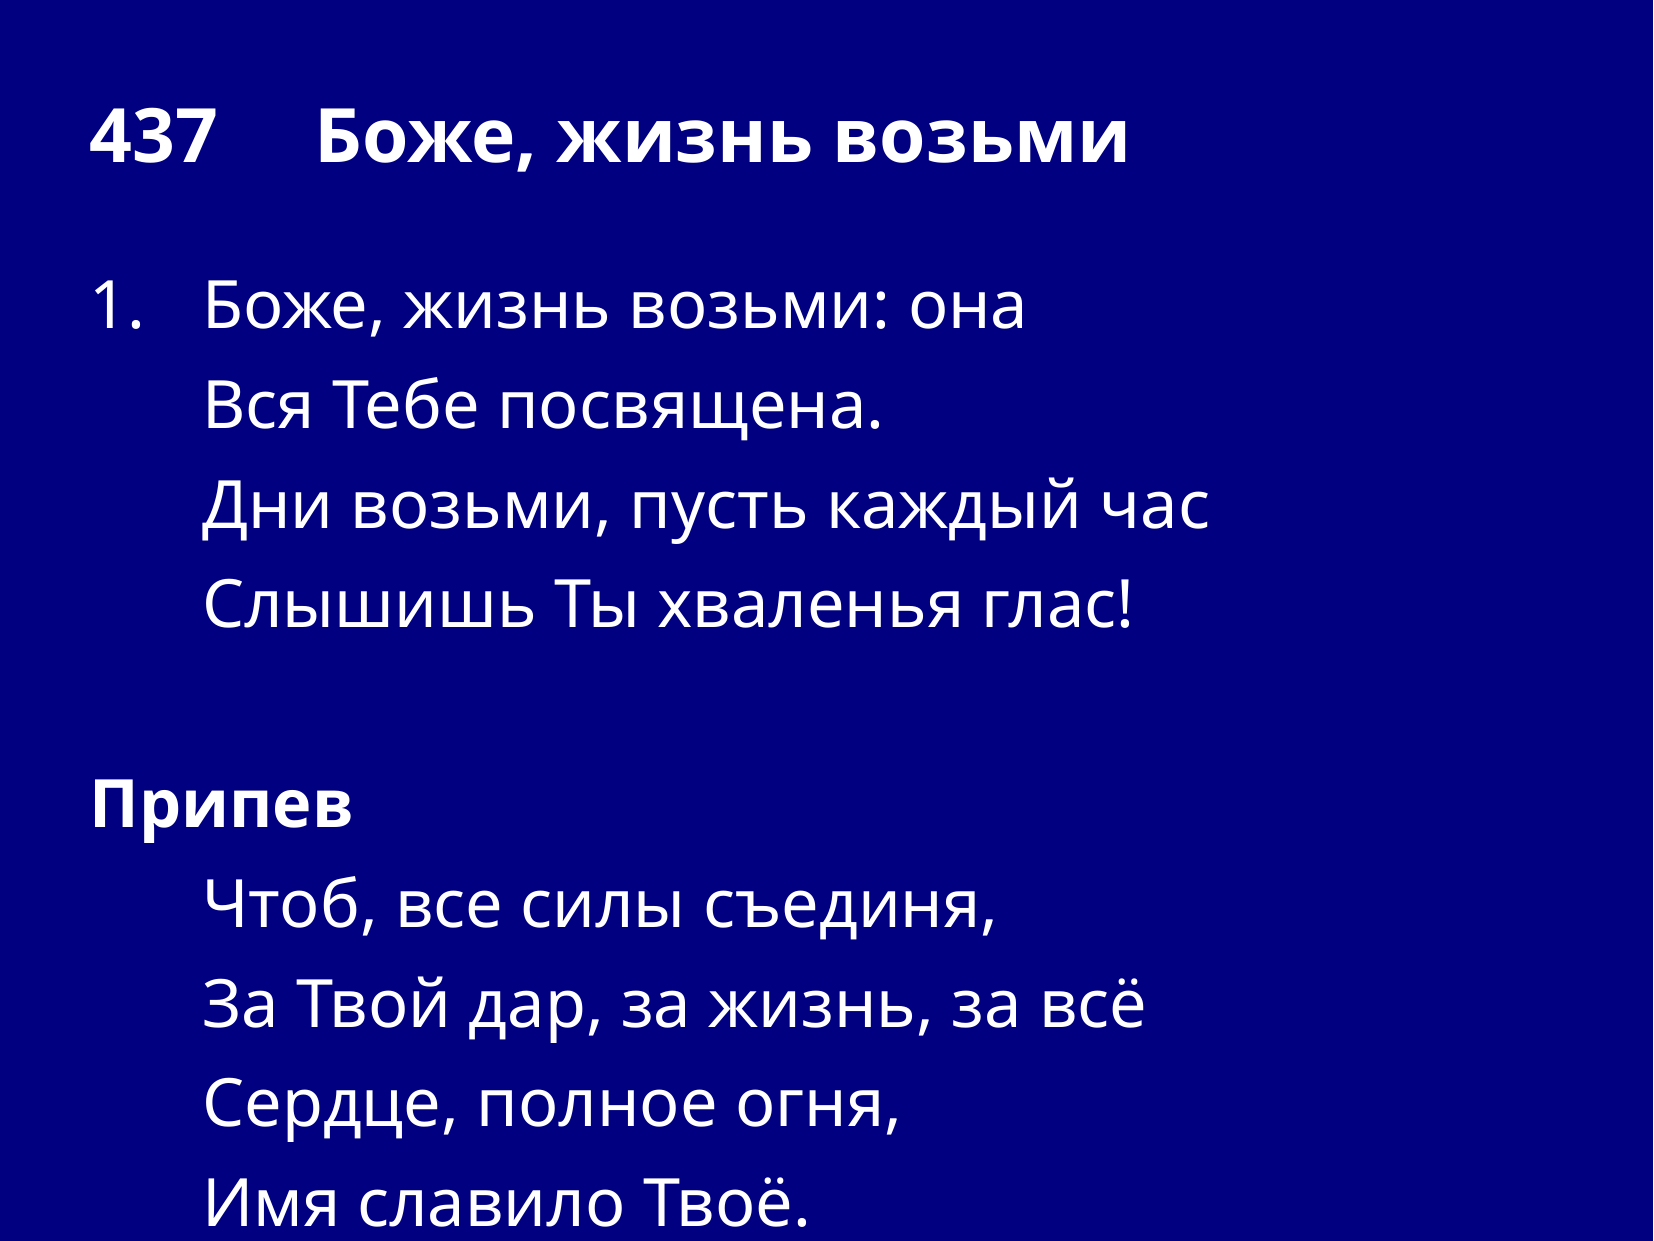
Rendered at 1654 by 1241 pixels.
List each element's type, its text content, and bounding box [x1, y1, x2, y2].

text_box 1. Боже, жизнь возьми: она Вся Тебе посвящена. Дни возьми, пусть каждый час Слышишь Ты хваленья глас! Припев Чтоб, все силы съединя, За Твой дар, за жизнь, за всё Сердце, полное огня, Имя славило Твоё. [75, 188, 1576, 1163]
text_box 437 Боже, жизнь возьми [75, 75, 1576, 188]
